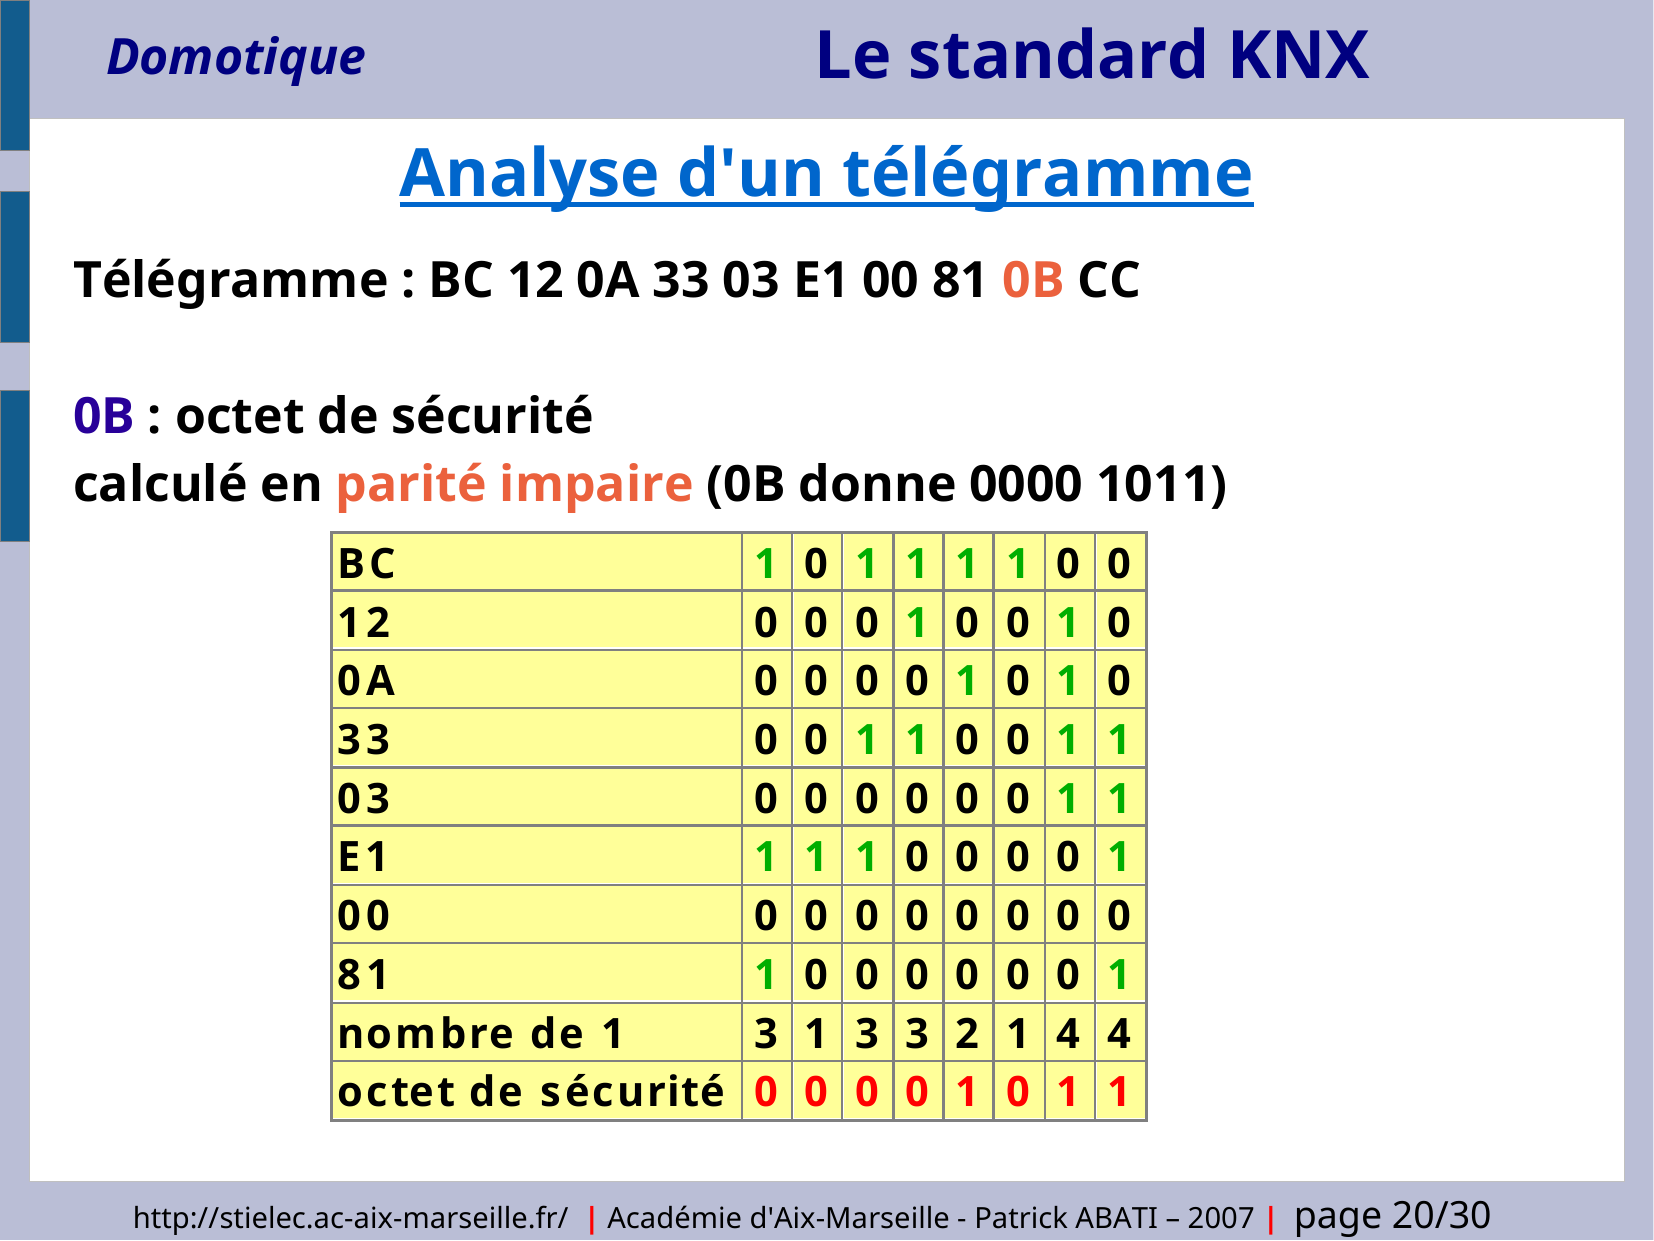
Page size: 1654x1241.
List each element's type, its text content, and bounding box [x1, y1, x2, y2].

chart [300, 531, 1211, 1162]
text_box Analyse d'un télégramme [29, 118, 1625, 214]
text_box Télégramme : BC 12 0A 33 03 E1 00 81 0B CC 0B : octet de sécurité calculé en parité impaire (0B donne 0000 1011) [58, 236, 1595, 493]
